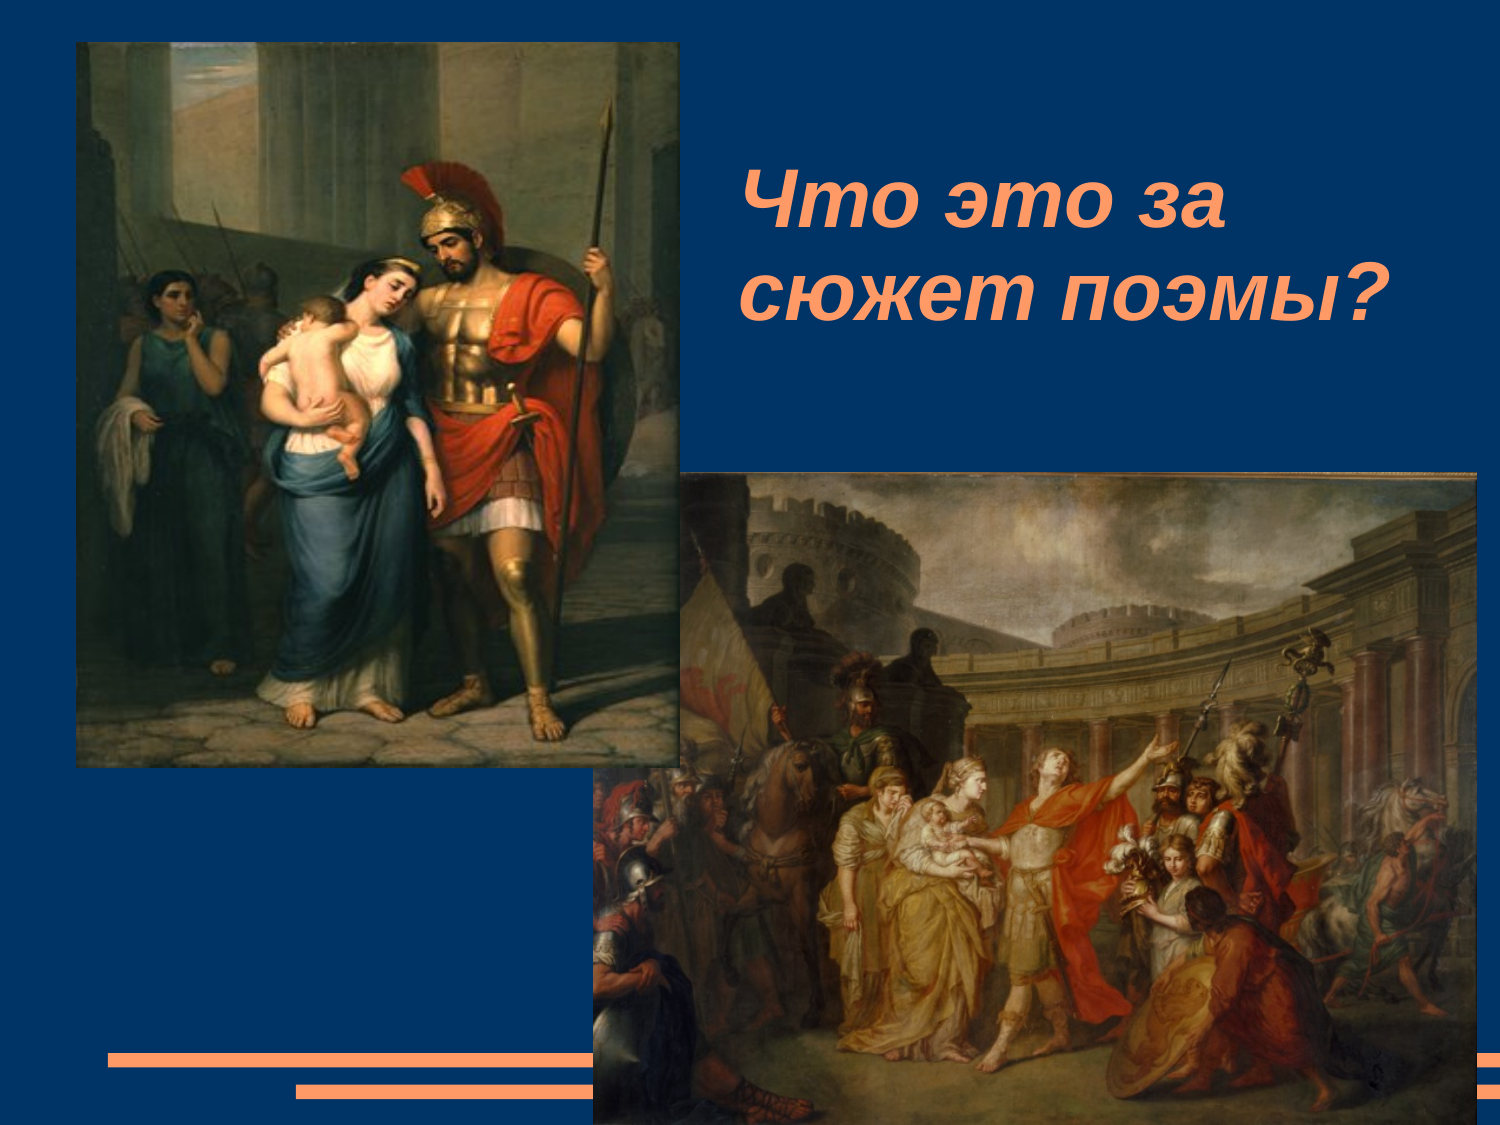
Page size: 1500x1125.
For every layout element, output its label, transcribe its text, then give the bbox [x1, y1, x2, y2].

title Что это за сюжет поэмы? [738, 77, 1500, 414]
picture [76, 42, 1477, 1125]
